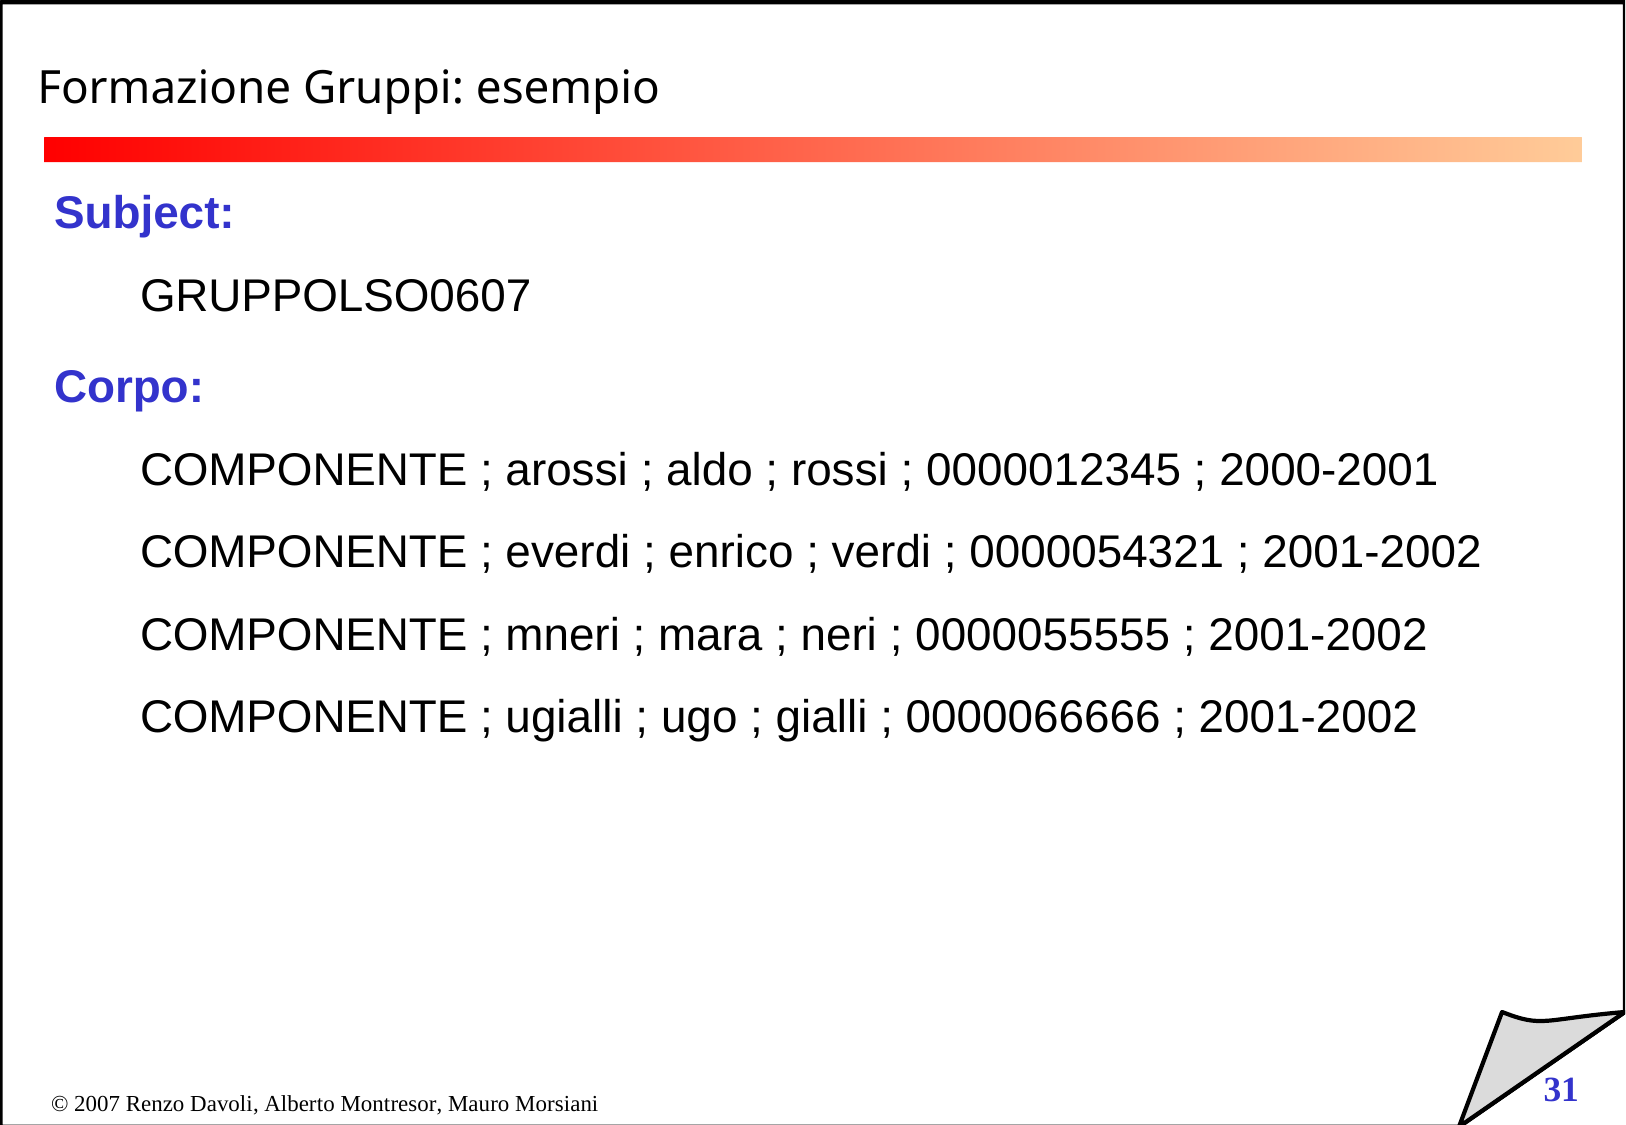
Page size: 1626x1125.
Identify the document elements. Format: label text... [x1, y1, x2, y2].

title Formazione Gruppi: esempio [37, 44, 1587, 130]
list Subject: GRUPPOLSO0607 Corpo: COMPONENTE ; arossi ; aldo ; rossi ; 0000012345 ; 2000-2001 COMPONENTE ; everdi ; enrico ; verdi ; 0000054321 ; 2001-2002 COMPONENTE ; mneri ; mara ; neri ; 0000055555 ; 2001-2002 COMPONENTE ; ugialli ; ugo ; gialli ; 0000066666 ; 2001-2002 [54, 187, 1571, 1000]
